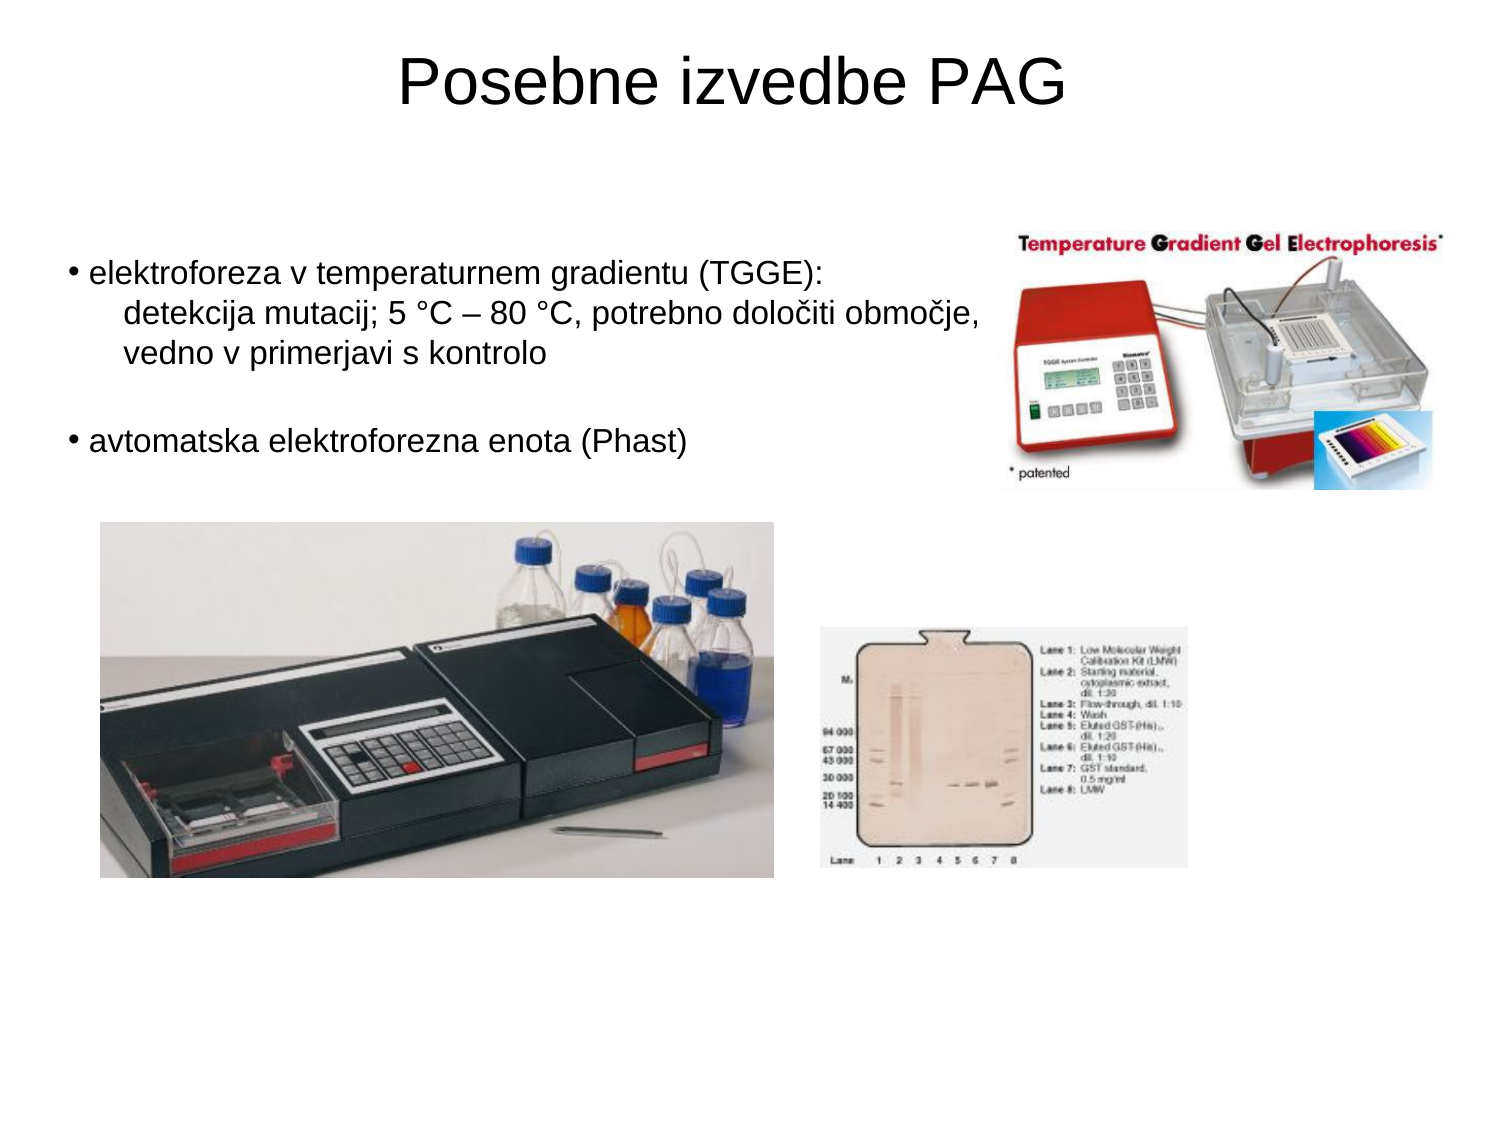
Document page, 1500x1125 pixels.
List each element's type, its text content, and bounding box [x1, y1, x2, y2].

title Posebne izvedbe PAG [99, 30, 1367, 126]
text_box elektroforeza v temperaturnem gradientu (TGGE): detekcija mutacij; 5 °C – 80 °C, potrebno določiti območje, vedno v primerjavi s kontrolo avtomatska elektroforezna enota (Phast) [53, 243, 1010, 787]
picture [100, 522, 774, 878]
picture [820, 627, 1188, 868]
picture [998, 231, 1452, 490]
